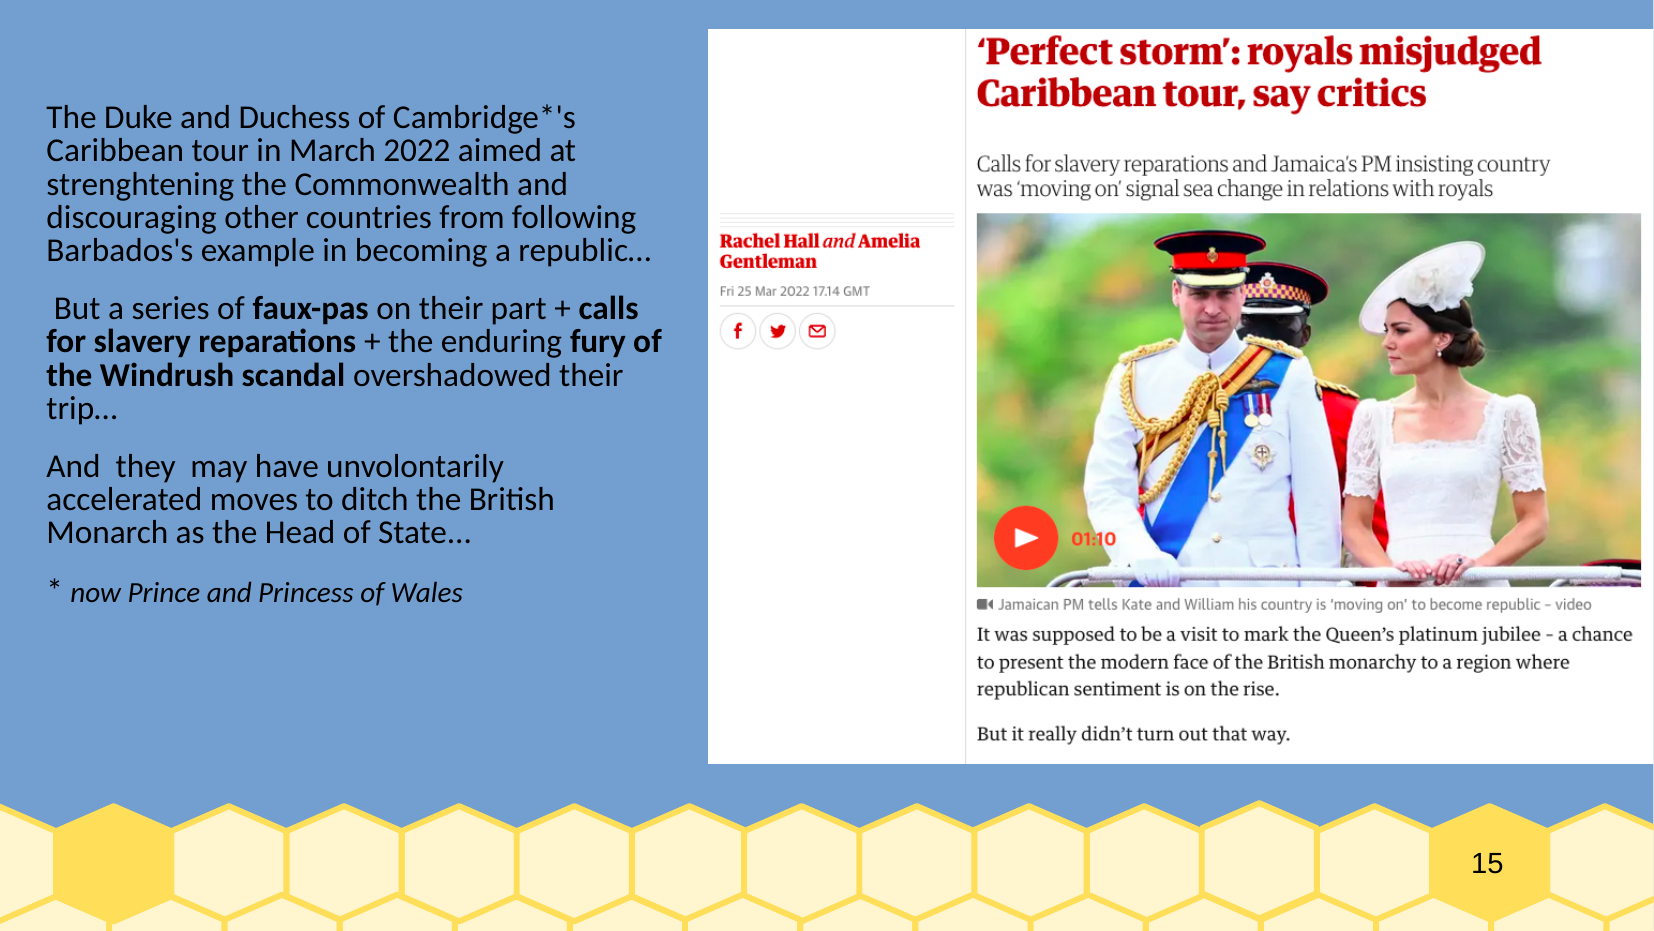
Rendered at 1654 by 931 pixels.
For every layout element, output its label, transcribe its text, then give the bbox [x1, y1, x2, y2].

text_box The Duke and Duchess of Cambridge*'s Caribbean tour in March 2022 aimed at strenghtening the Commonwealth and discouraging other countries from following Barbados's example in becoming a republic… But a series of faux-pas on their part + calls for slavery reparations + the enduring fury of the Windrush scandal overshadowed their trip… And they may have unvolontarily accelerated moves to ditch the British Monarch as the Head of State... * now Prince and Princess of Wales [31, 29, 680, 798]
picture [708, 29, 1654, 764]
